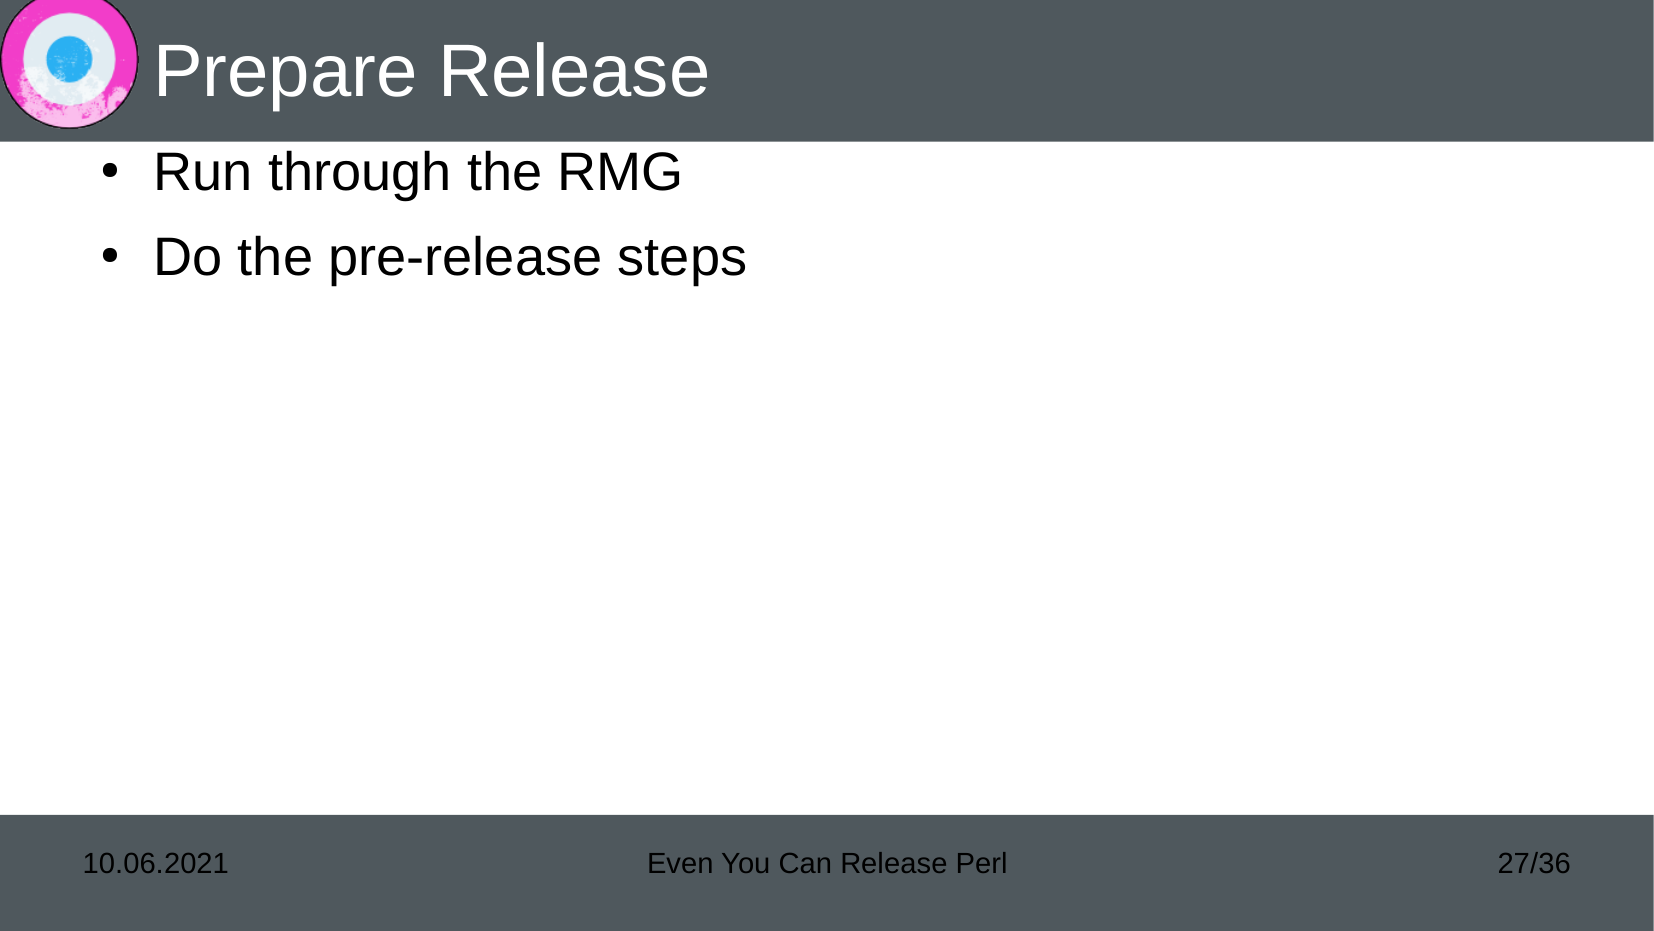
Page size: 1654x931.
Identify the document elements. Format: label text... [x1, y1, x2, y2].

title Prepare Release [153, 5, 1654, 136]
picture [0, 0, 228, 148]
list Run through the RMG Do the pre-release steps [82, 141, 809, 815]
